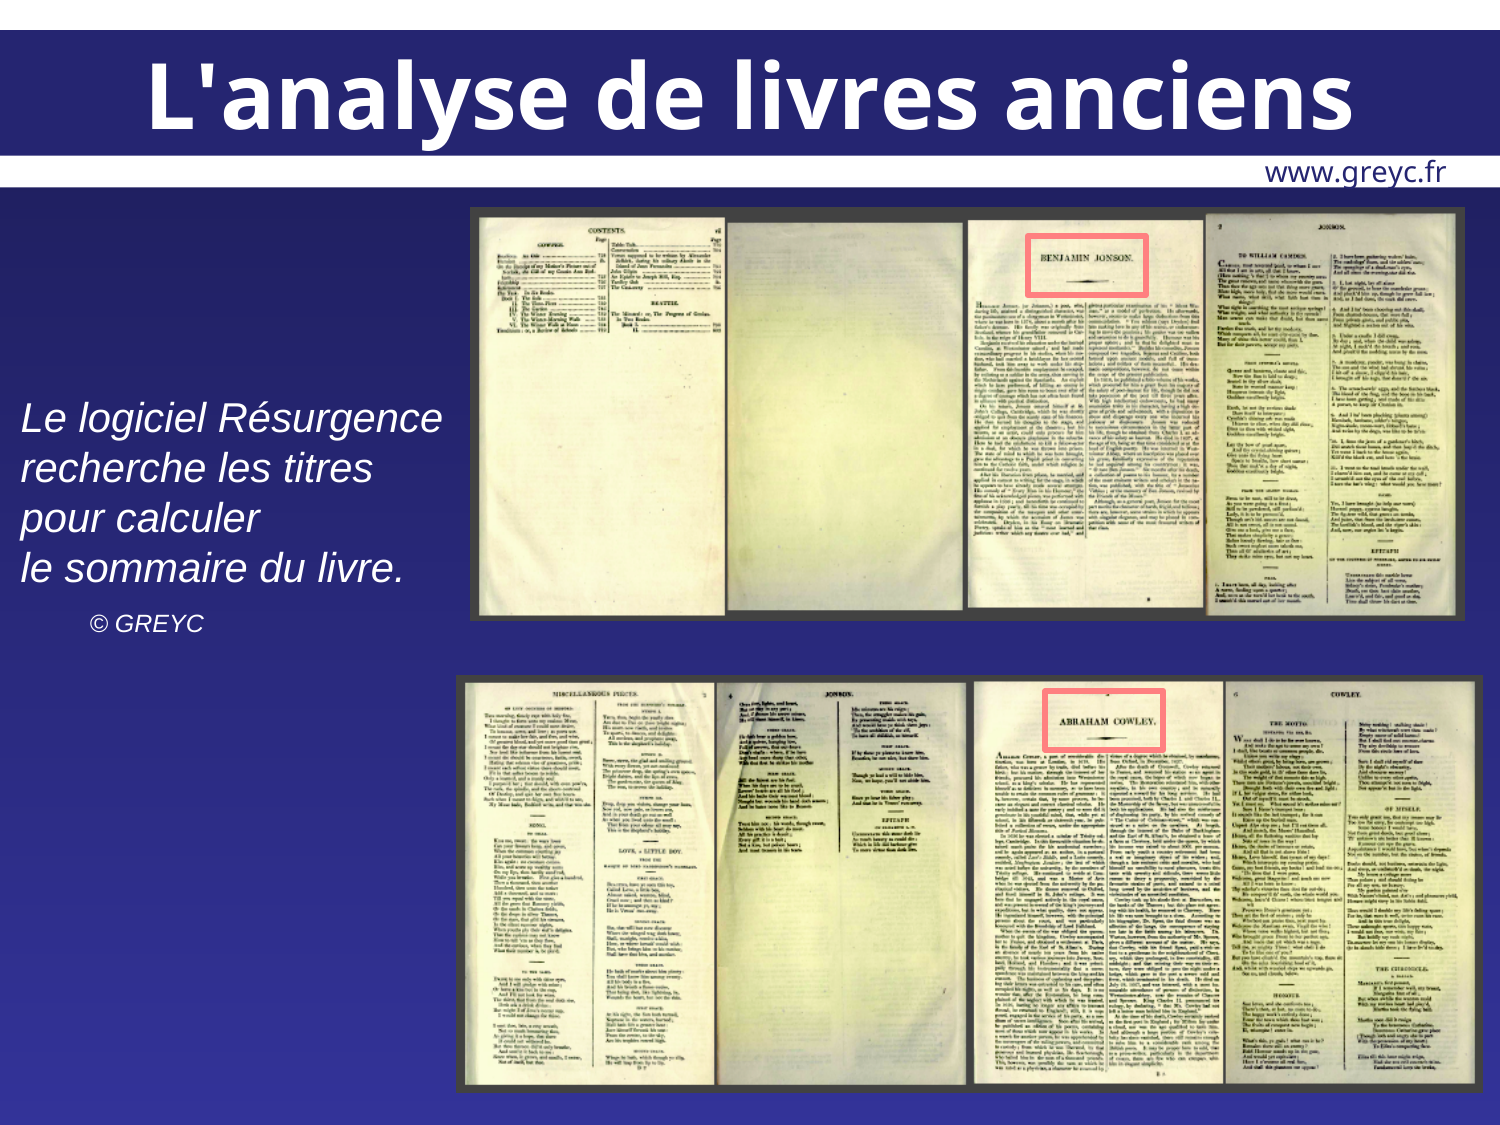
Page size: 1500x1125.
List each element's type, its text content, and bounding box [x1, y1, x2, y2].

picture [470, 207, 1465, 621]
text_box [0, 0, 1500, 30]
text_box www.greyc.fr [1249, 145, 1500, 196]
picture [456, 675, 1483, 1093]
text_box L'analyse de livres anciens [0, 30, 1500, 156]
text_box Le logiciel Résurgence recherche les titres pour calculer le sommaire du livre. © GREYC [5, 383, 479, 649]
text_box [0, 156, 1249, 188]
